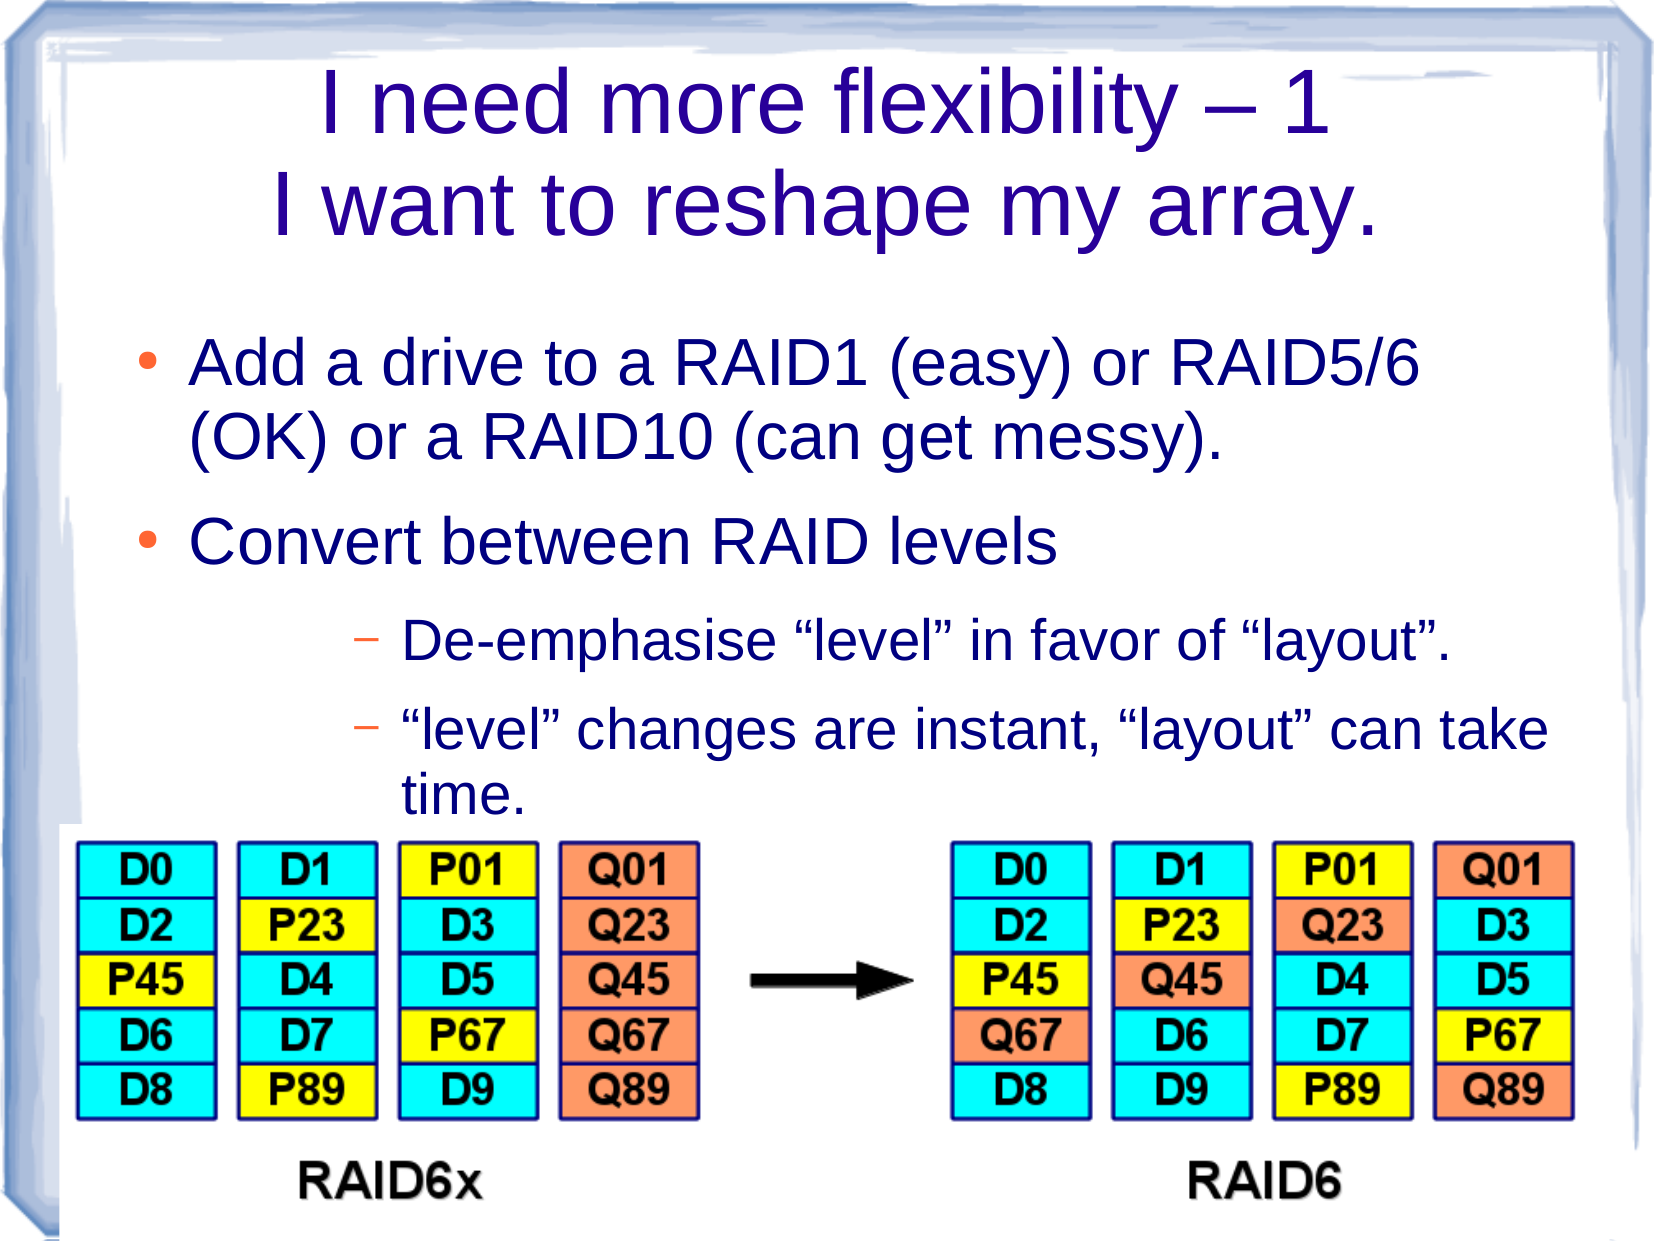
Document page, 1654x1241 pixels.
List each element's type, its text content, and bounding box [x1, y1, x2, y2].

picture [0, 0, 1654, 1241]
list Add a drive to a RAID1 (easy) or RAID5/6 (OK) or a RAID10 (can get messy). Convert between RAID levels De-emphasise “level” in favor of “layout”. “level” changes are instant, “layout” can take time. [118, 324, 1571, 824]
title I need more flexibility – 1 I want to reshape my array. [82, 49, 1571, 257]
